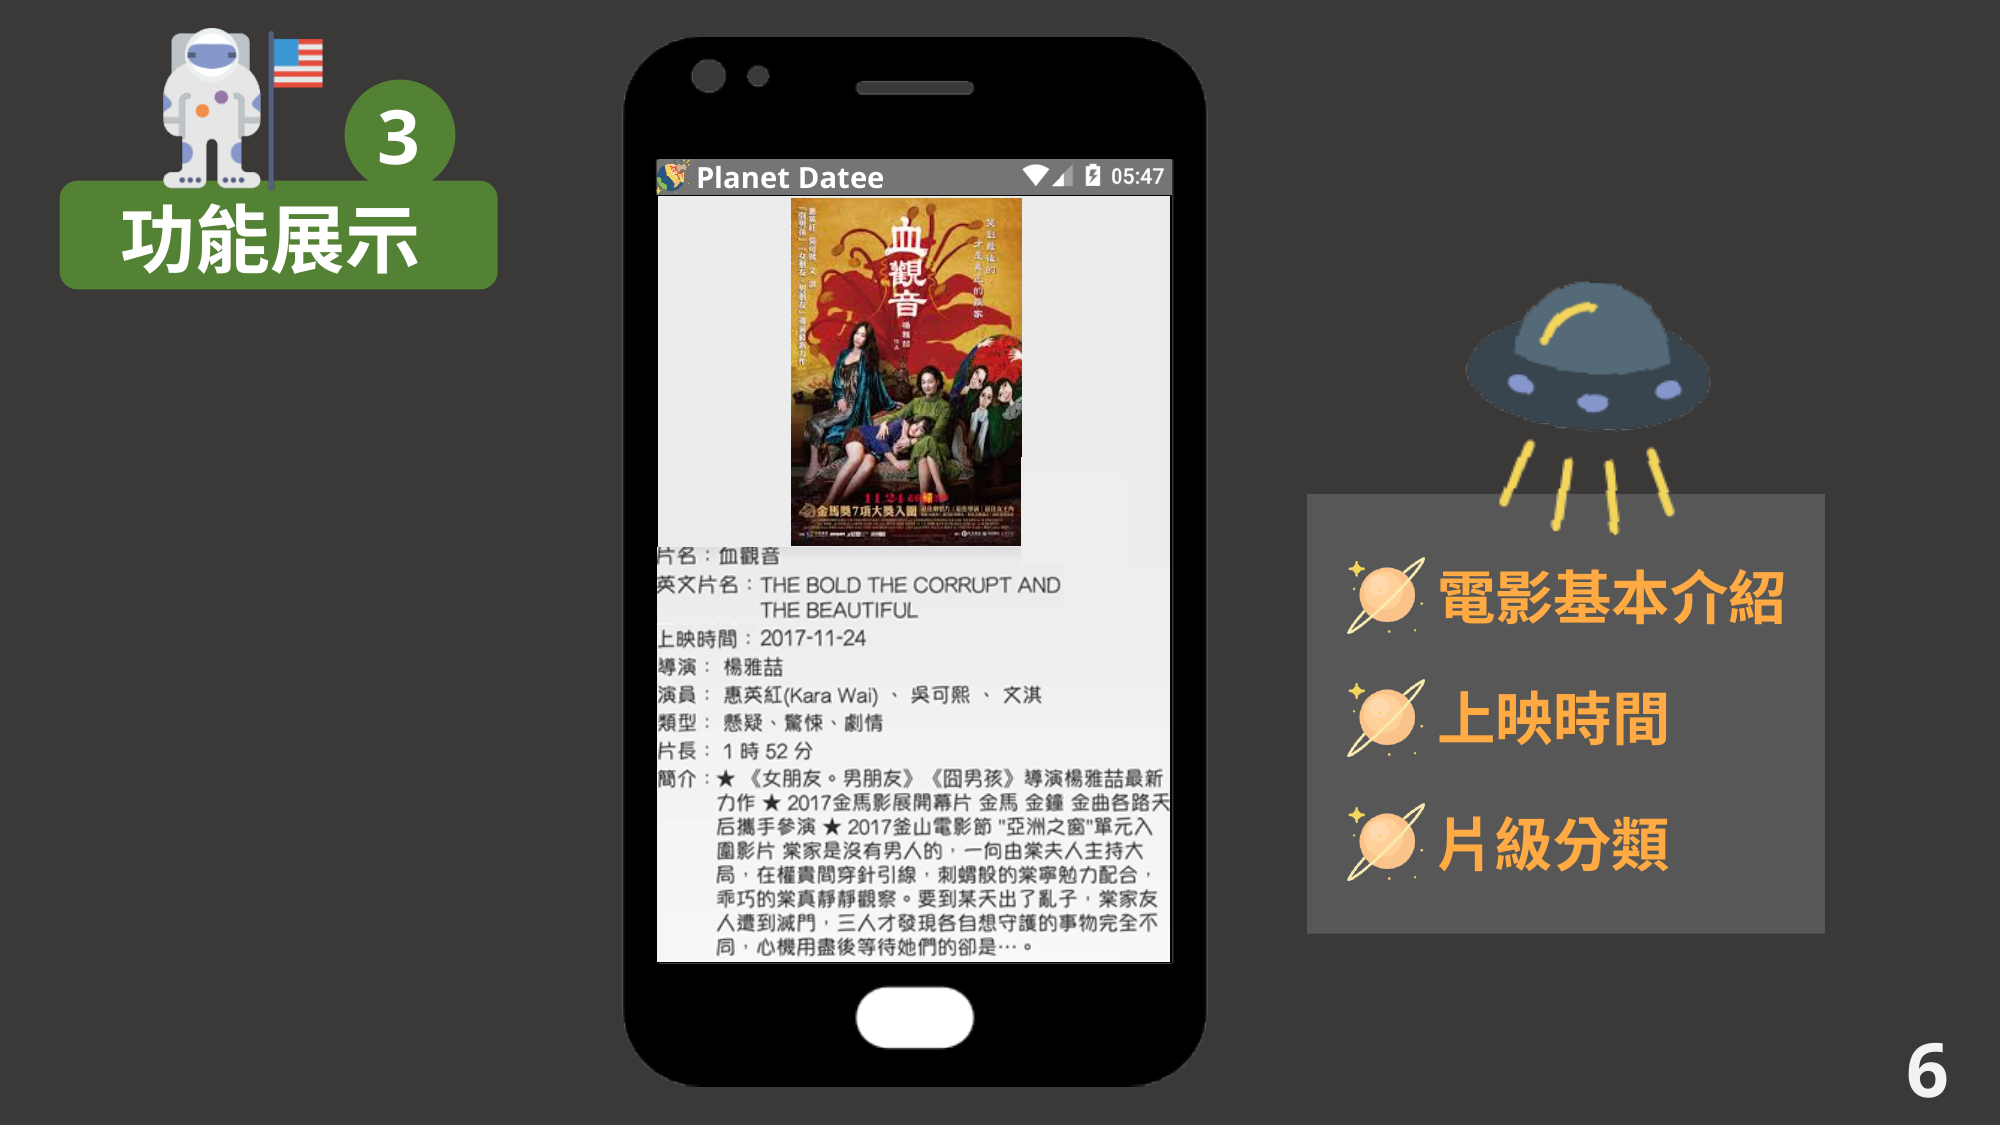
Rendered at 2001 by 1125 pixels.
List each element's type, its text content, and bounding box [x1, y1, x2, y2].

picture [1347, 803, 1421, 881]
text_box 上映時間 [1422, 674, 1978, 761]
picture [162, 29, 324, 184]
text_box 電影基本介紹 [1421, 553, 1978, 640]
text_box 功能展示 [105, 184, 608, 291]
picture [1347, 679, 1422, 757]
picture [608, 37, 1217, 1087]
text_box 6 [1891, 1014, 2000, 1121]
picture [1347, 557, 1425, 634]
text_box [0, 0, 2000, 1125]
picture [1453, 273, 1720, 540]
text_box 片級分類 [1421, 800, 1977, 887]
text_box 3 [362, 81, 438, 188]
